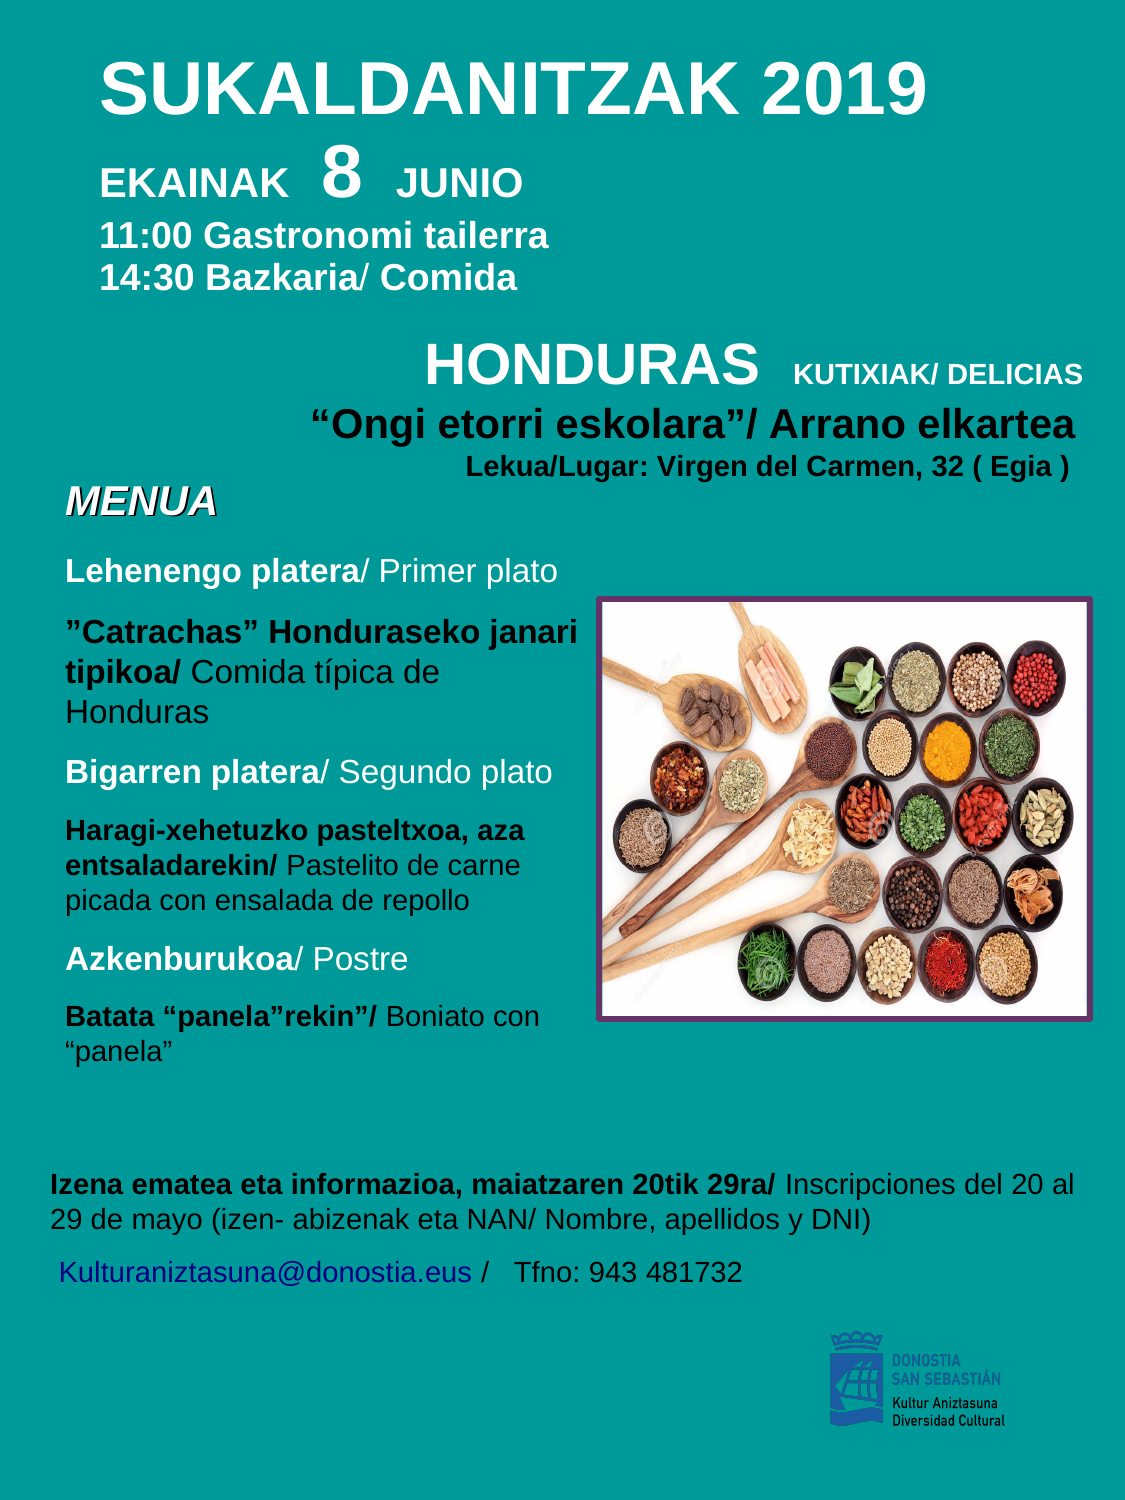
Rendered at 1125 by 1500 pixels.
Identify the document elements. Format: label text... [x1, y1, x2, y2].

text_box MENUA Lehenengo platera/ Primer plato ”Catrachas” Honduraseko janari tipikoa/ Comida típica de Honduras Bigarren platera/ Segundo plato Haragi-xehetuzko pasteltxoa, aza entsaladarekin/ Pastelito de carne picada con ensalada de repollo Azkenburukoa/ Postre Batata “panela”rekin”/ Boniato con “panela” [50, 389, 603, 1157]
picture [602, 602, 1087, 1016]
text_box HONDURAS KUTIXIAK/ DELICIAS [24, 318, 1099, 673]
title SUKALDANITZAK 2019 EKAINAK 8 JUNIO 11:00 Gastronomi tailerra 14:30 Bazkaria/ Comida [84, 0, 1038, 318]
text_box Izena ematea eta informazioa, maiatzaren 20tik 29ra/ Inscripciones del 20 al 29 de mayo (izen- abizenak eta NAN/ Nombre, apellidos y DNI) Kulturaniztasuna@donostia.eus / Tfno: 943 481732 [35, 1157, 1099, 1350]
text_box “Ongi etorri eskolara”/ Arrano elkartea Lekua/Lugar: Virgen del Carmen, 32 ( Egia ) [295, 389, 1111, 602]
picture [814, 1350, 1016, 1441]
